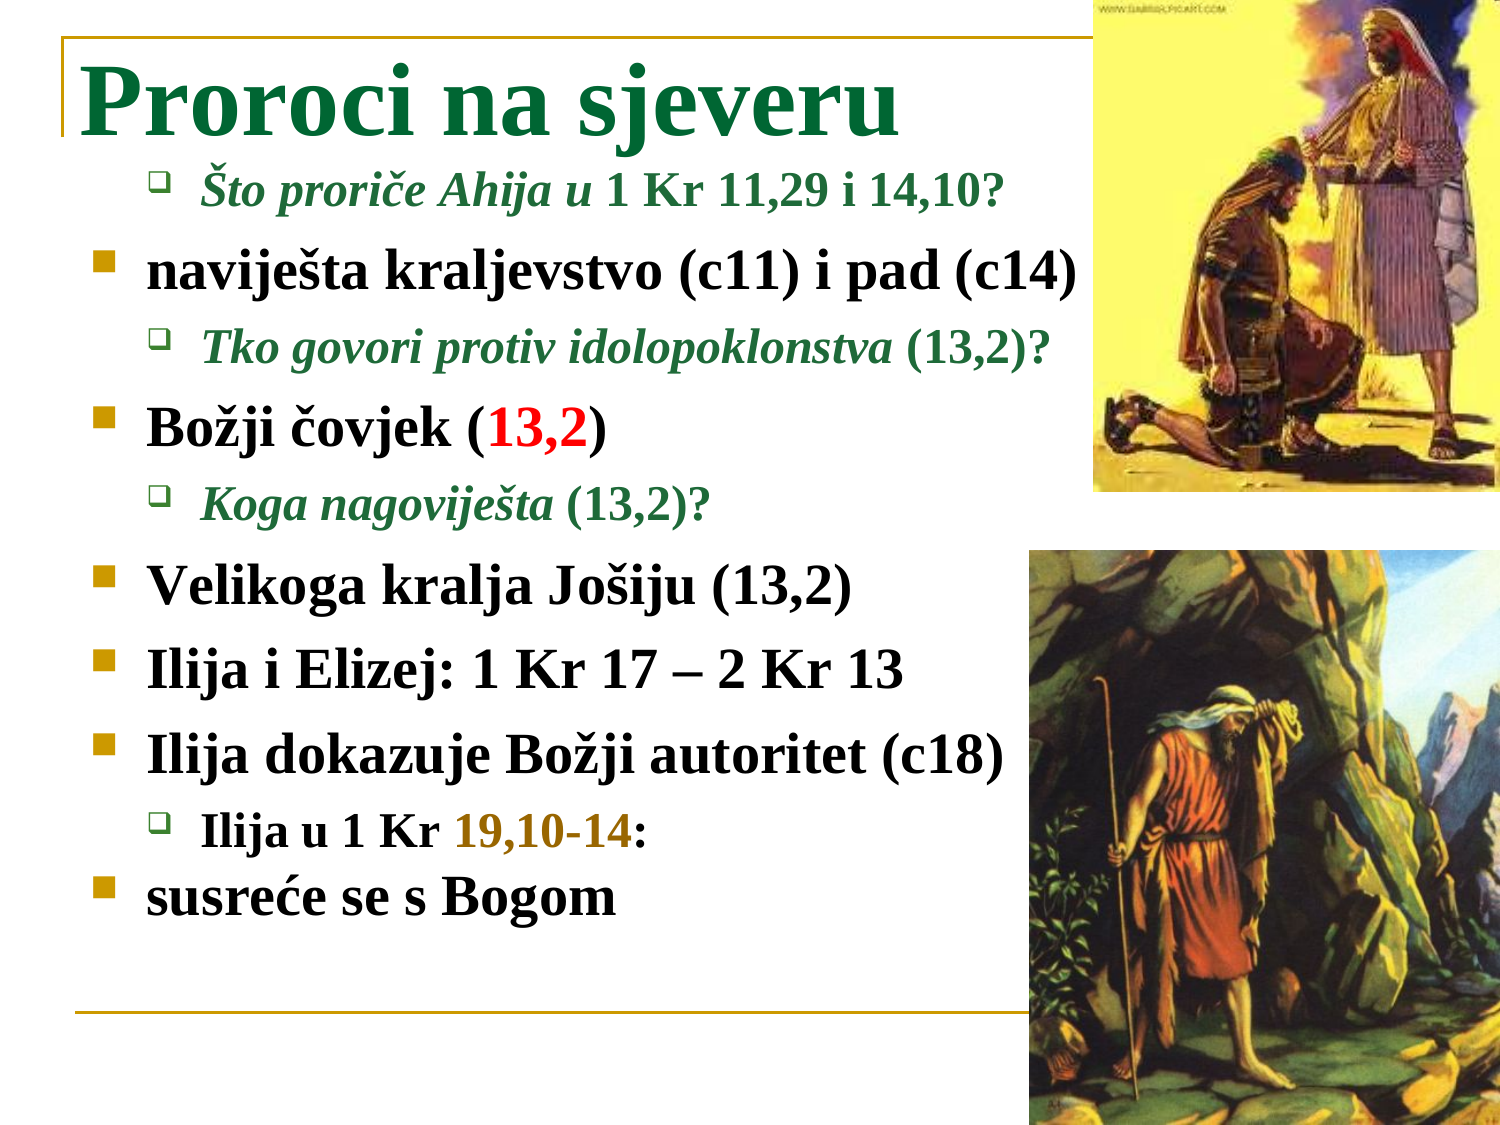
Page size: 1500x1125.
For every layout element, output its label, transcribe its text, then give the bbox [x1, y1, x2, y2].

title Proroci na sjeveru [64, 0, 1093, 187]
picture [1093, 0, 1500, 492]
list Što proriče Ahija u 1 Kr 11,29 i 14,10? naviješta kraljevstvo (c11) i pad (c14) Tko govori protiv idolopoklonstva (13,2)? Božji čovjek (13,2) Koga nagoviješta (13,2)? Velikoga kralja Jošiju (13,2) Ilija i Elizej: 1 Kr 17 – 2 Kr 13 Ilija dokazuje Božji autoritet (c18) Ilija u 1 Kr 19,10-14: susreće se s Bogom [75, 148, 1105, 1006]
picture [1029, 550, 1500, 1125]
